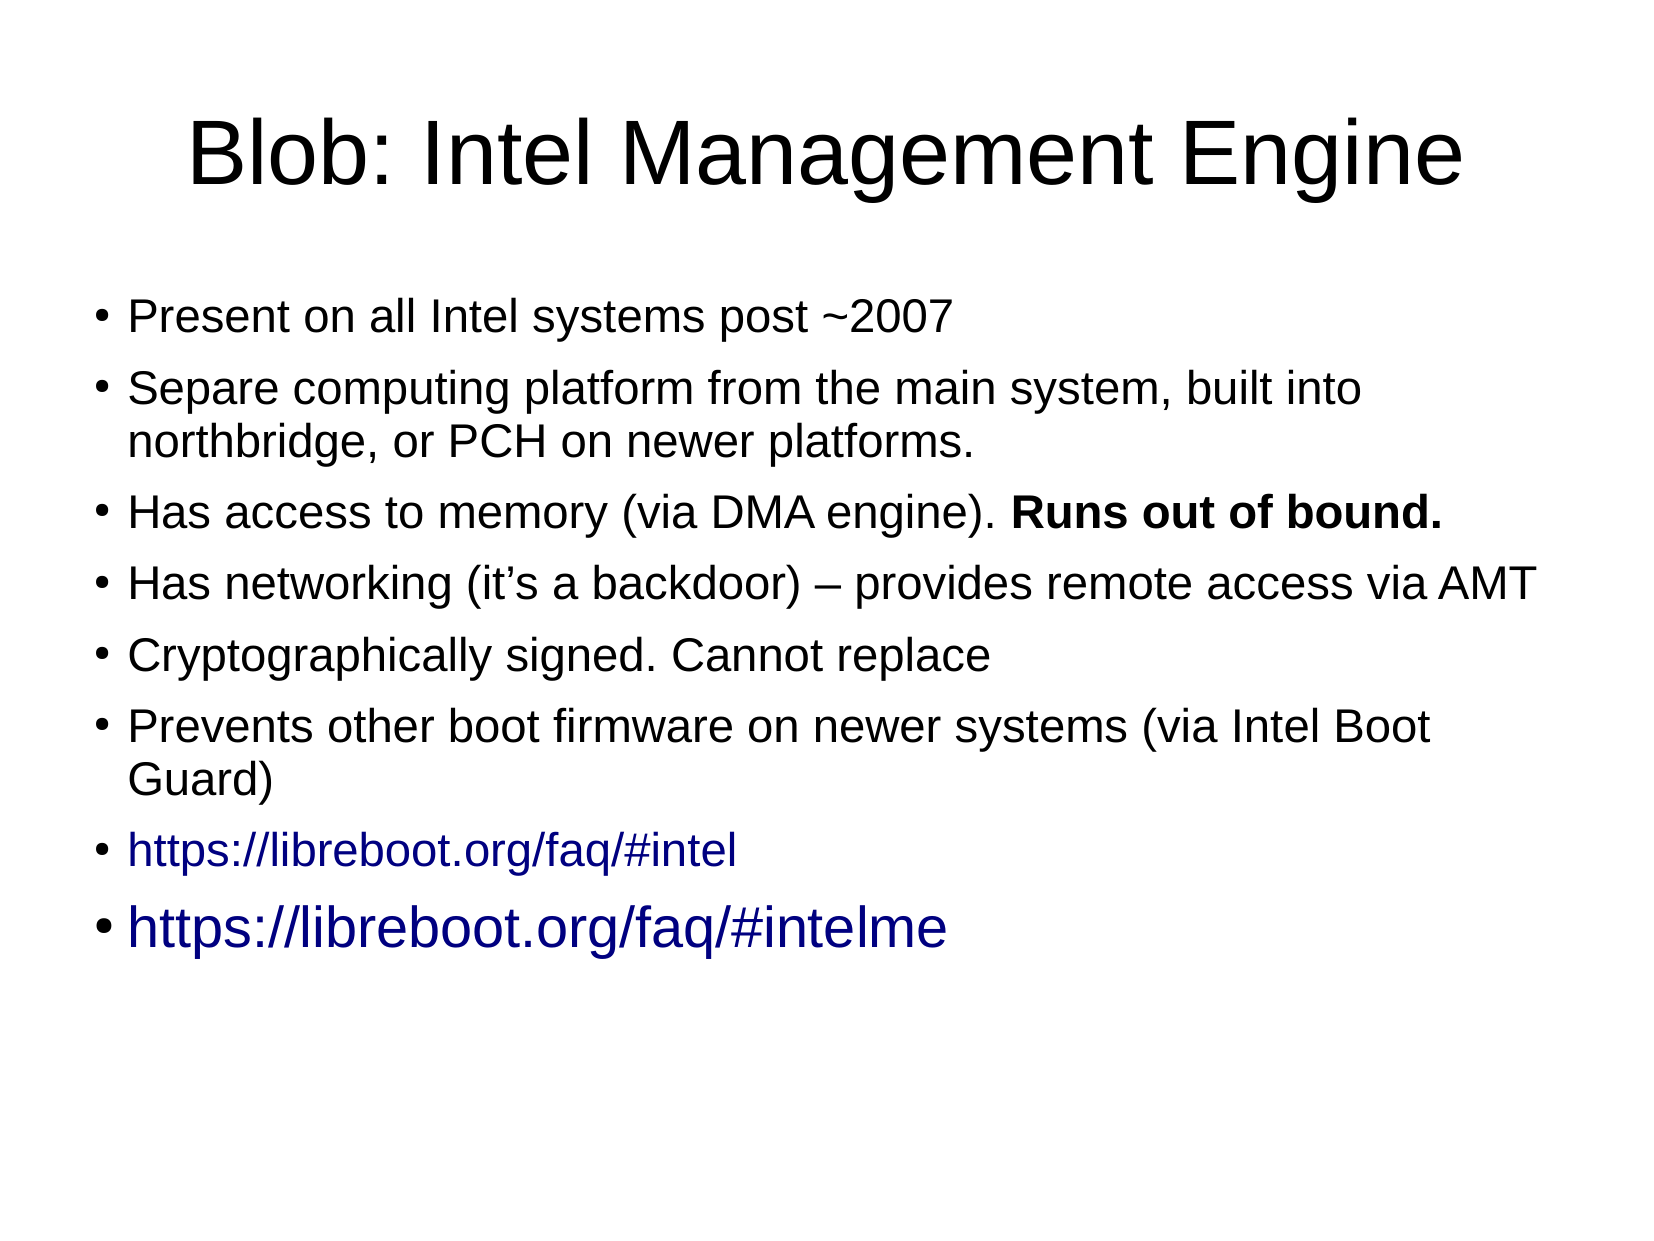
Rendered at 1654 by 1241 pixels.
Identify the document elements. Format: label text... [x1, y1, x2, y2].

title Blob: Intel Management Engine [82, 49, 1571, 257]
list Present on all Intel systems post ~2007 Separe computing platform from the main system, built into northbridge, or PCH on newer platforms. Has access to memory (via DMA engine). Runs out of bound. Has networking (it’s a backdoor) – provides remote access via AMT Cryptographically signed. Cannot replace Prevents other boot firmware on newer systems (via Intel Boot Guard) https://libreboot.org/faq/#intel https://libreboot.org/faq/#intelme [82, 290, 1571, 1010]
